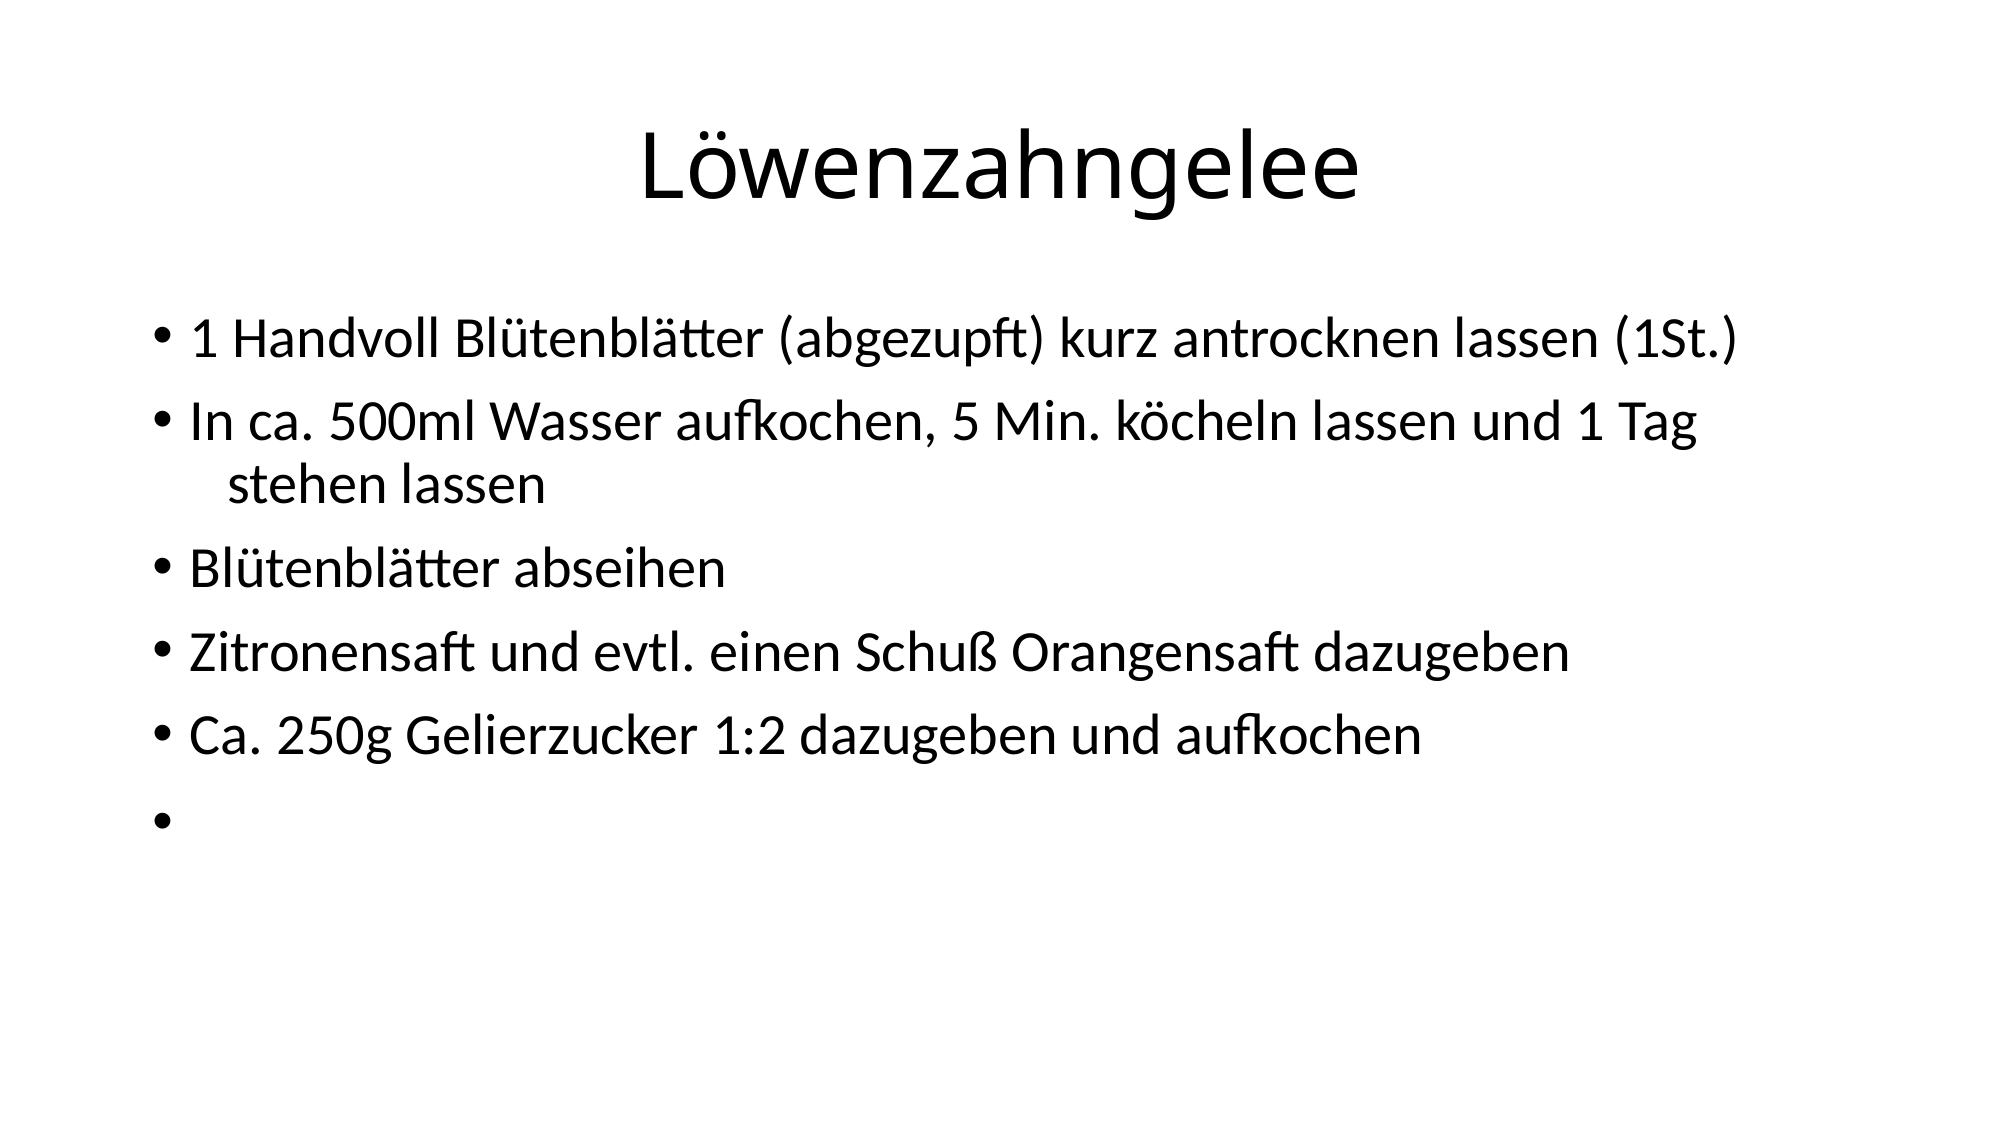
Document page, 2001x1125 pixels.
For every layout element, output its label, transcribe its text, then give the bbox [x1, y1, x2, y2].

title Löwenzahngelee [137, 59, 1863, 278]
list 1 Handvoll Blütenblätter (abgezupft) kurz antrocknen lassen (1St.) In ca. 500ml Wasser aufkochen, 5 Min. köcheln lassen und 1 Tag stehen lassen Blütenblätter abseihen Zitronensaft und evtl. einen Schuß Orangensaft dazugeben Ca. 250g Gelierzucker 1:2 dazugeben und aufkochen [137, 299, 1863, 1014]
